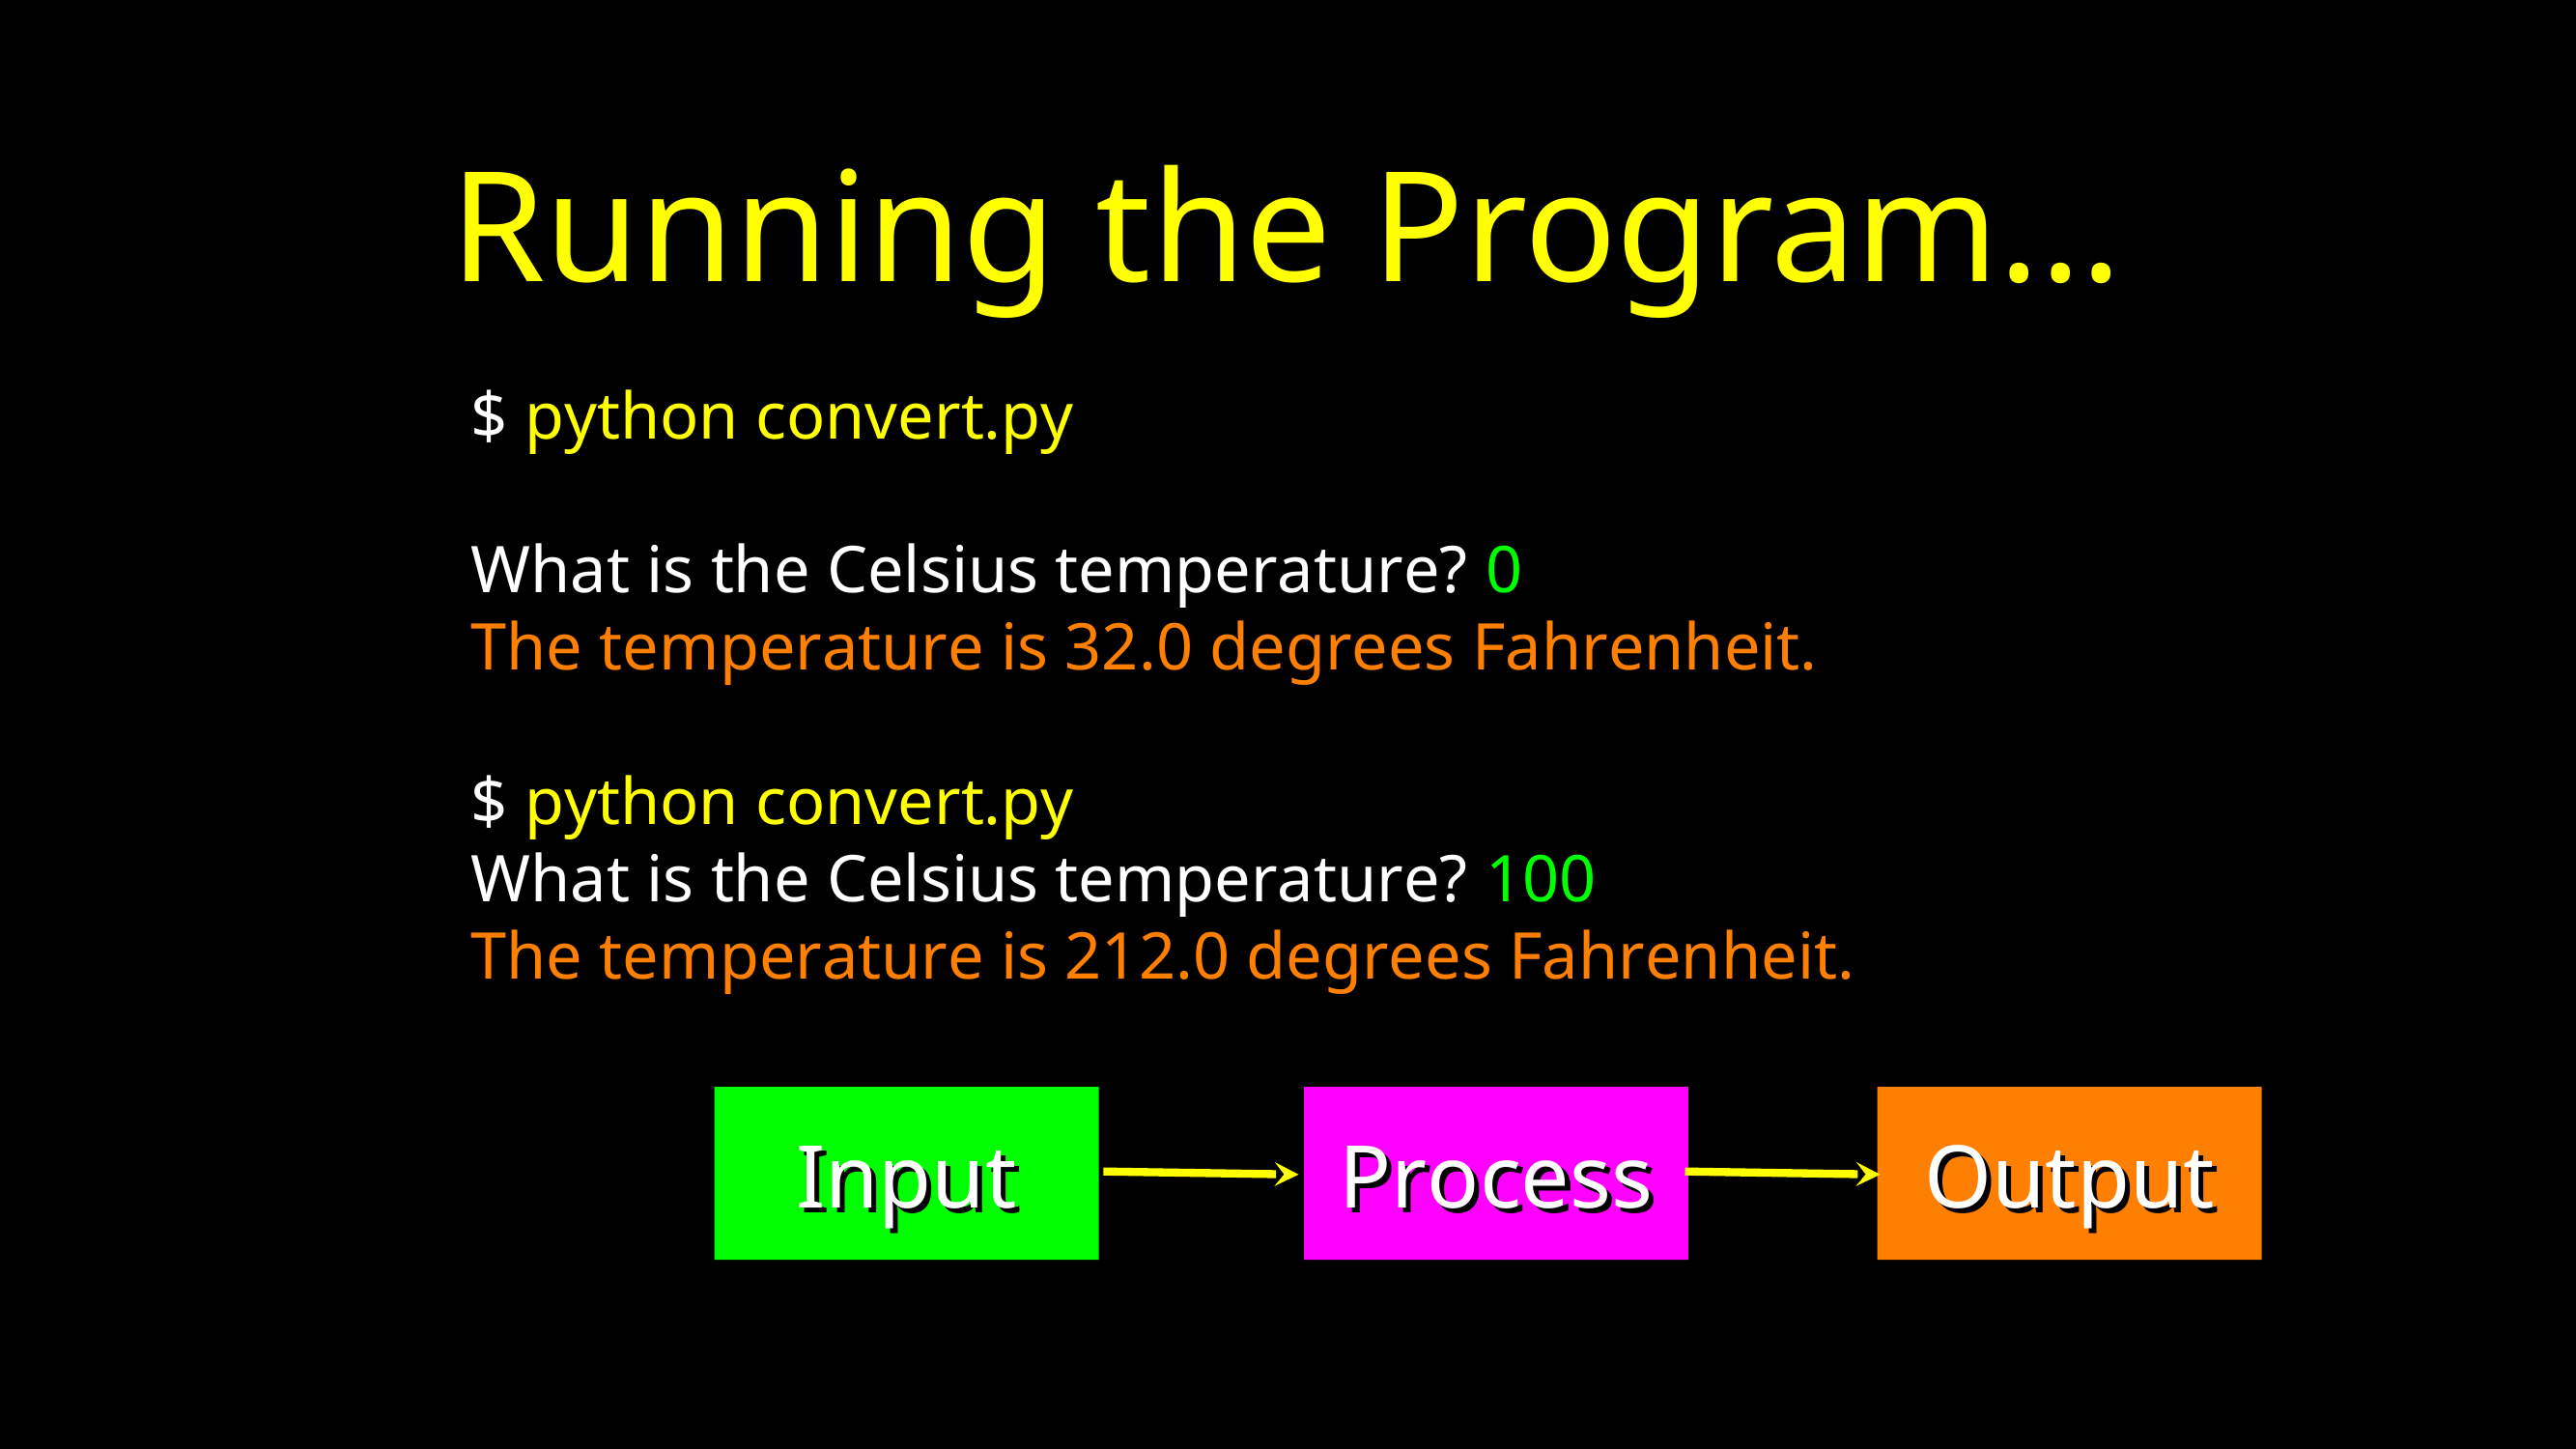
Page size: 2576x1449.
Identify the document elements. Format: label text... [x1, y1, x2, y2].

title Running the Program... [183, 38, 2392, 403]
text_box Output [1877, 1087, 2262, 1261]
text_box Process [1304, 1087, 1688, 1261]
text_box Input [714, 1087, 1099, 1261]
text_box $ python convert.py What is the Celsius temperature? 0 The temperature is 32.0 degrees Fahrenheit. $ python convert.py What is the Celsius temperature? 100 The temperature is 212.0 degrees Fahrenheit. [470, 374, 1856, 993]
